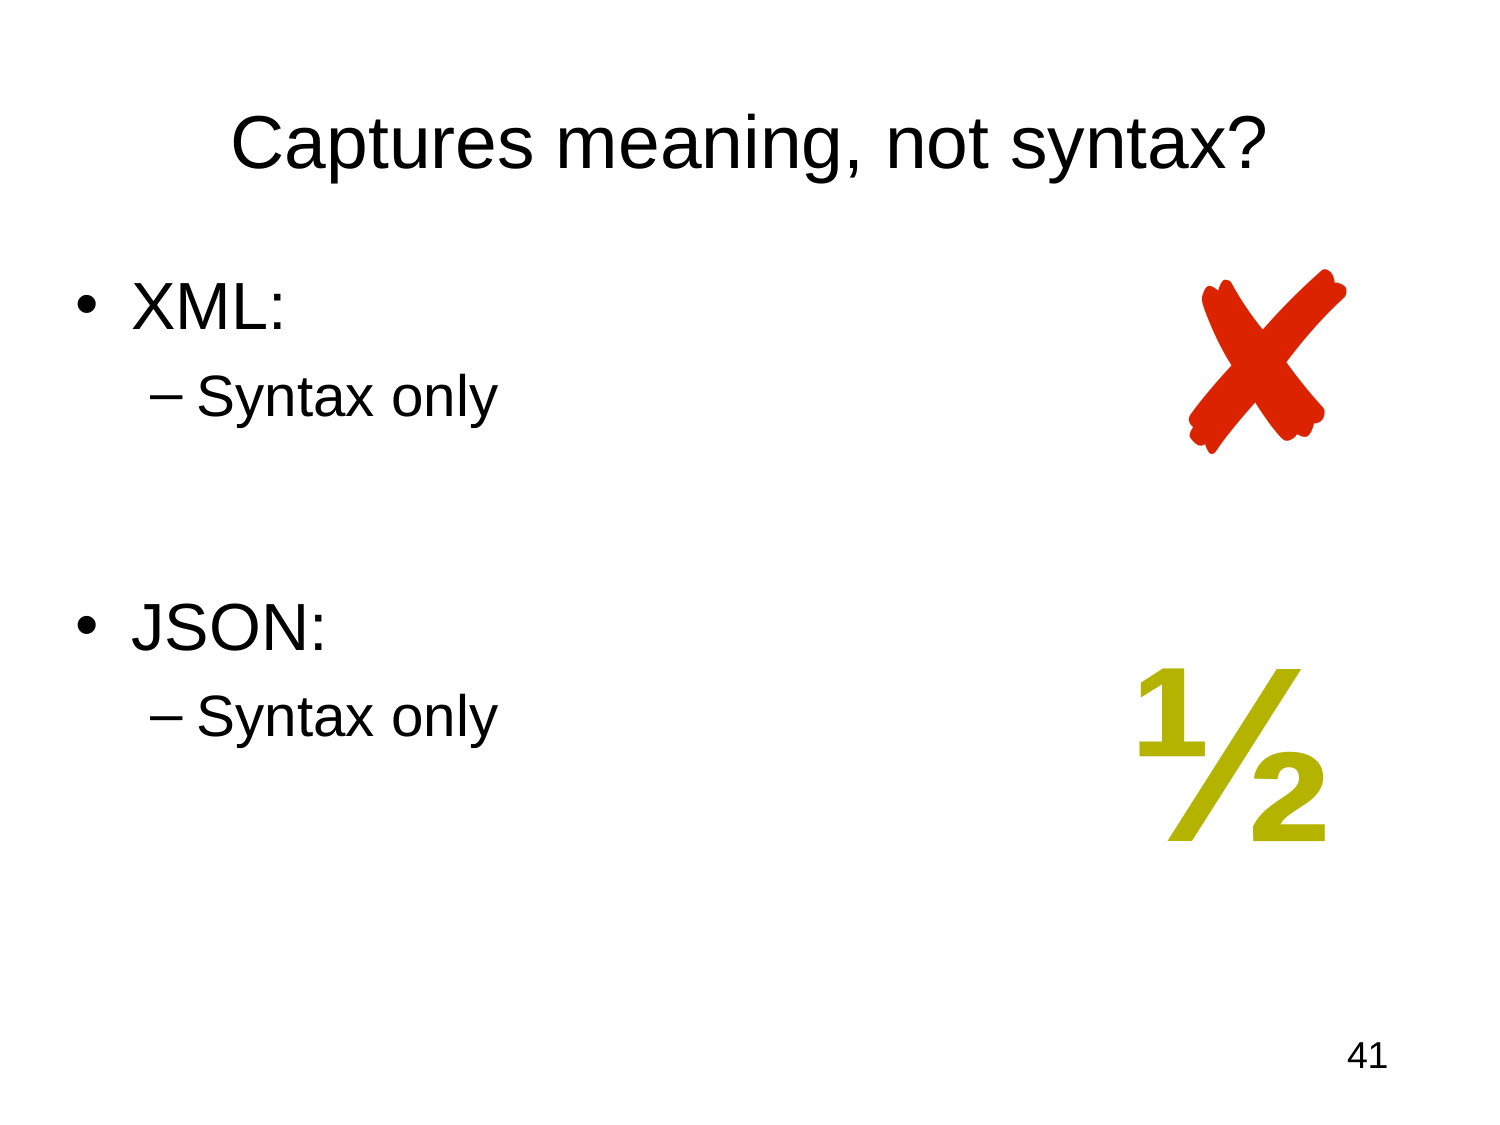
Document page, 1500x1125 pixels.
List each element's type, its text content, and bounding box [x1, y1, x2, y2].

title Captures meaning, not syntax? [75, 44, 1425, 233]
text_box ½ [1113, 583, 1352, 899]
list XML: Syntax only JSON: Syntax only [75, 263, 1395, 916]
text_box ✘ [1144, 196, 1384, 512]
